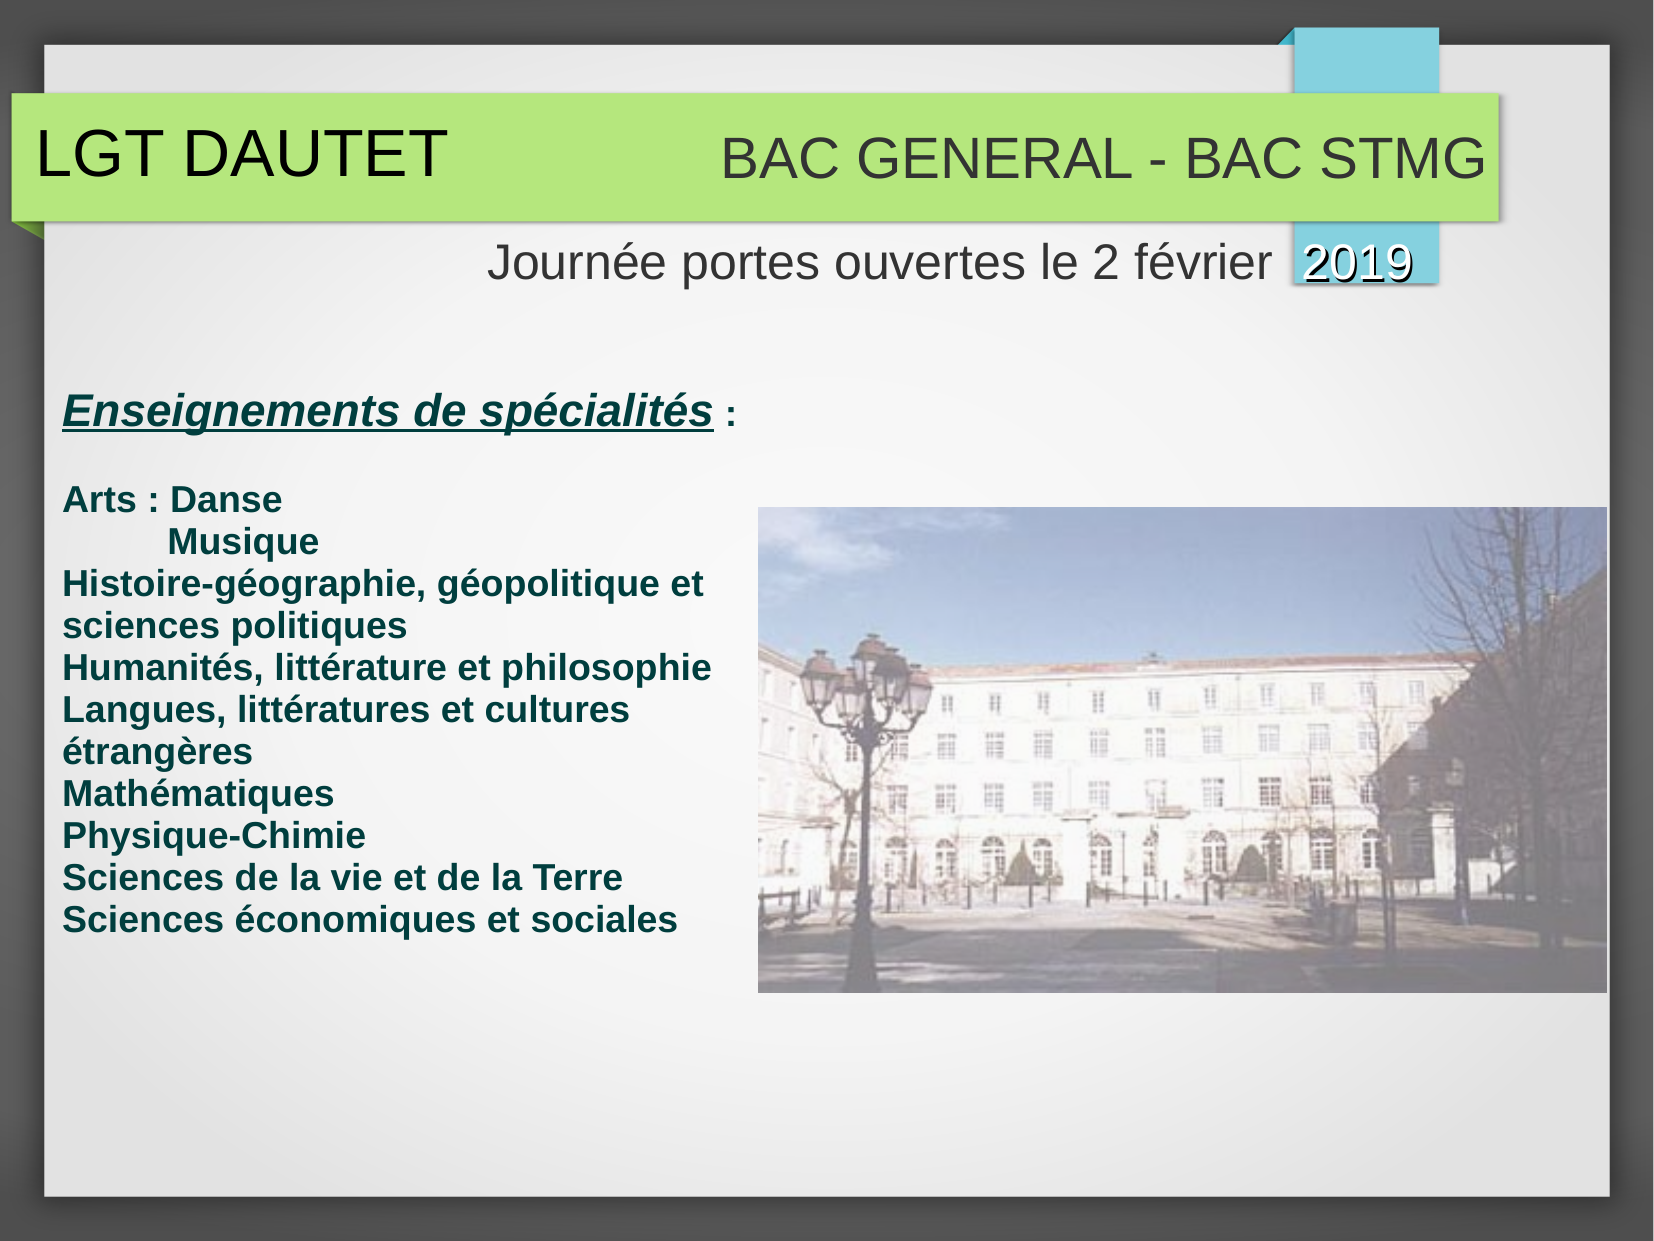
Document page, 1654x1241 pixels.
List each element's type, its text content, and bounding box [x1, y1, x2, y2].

text_box Journée portes ouvertes le 2 février 2019 [472, 227, 1453, 354]
picture [0, 0, 1654, 1241]
text_box BAC GENERAL - BAC STMG [602, 118, 1607, 213]
title LGT DAUTET [35, 94, 1264, 213]
text_box Enseignements de spécialités : Arts : Danse Musique Histoire-géographie, géopolitique et sciences politiques Humanités, littérature et philosophie Langues, littératures et cultures étrangères Mathématiques Physique-Chimie Sciences de la vie et de la Terre Sciences économiques et sociales [47, 377, 845, 990]
